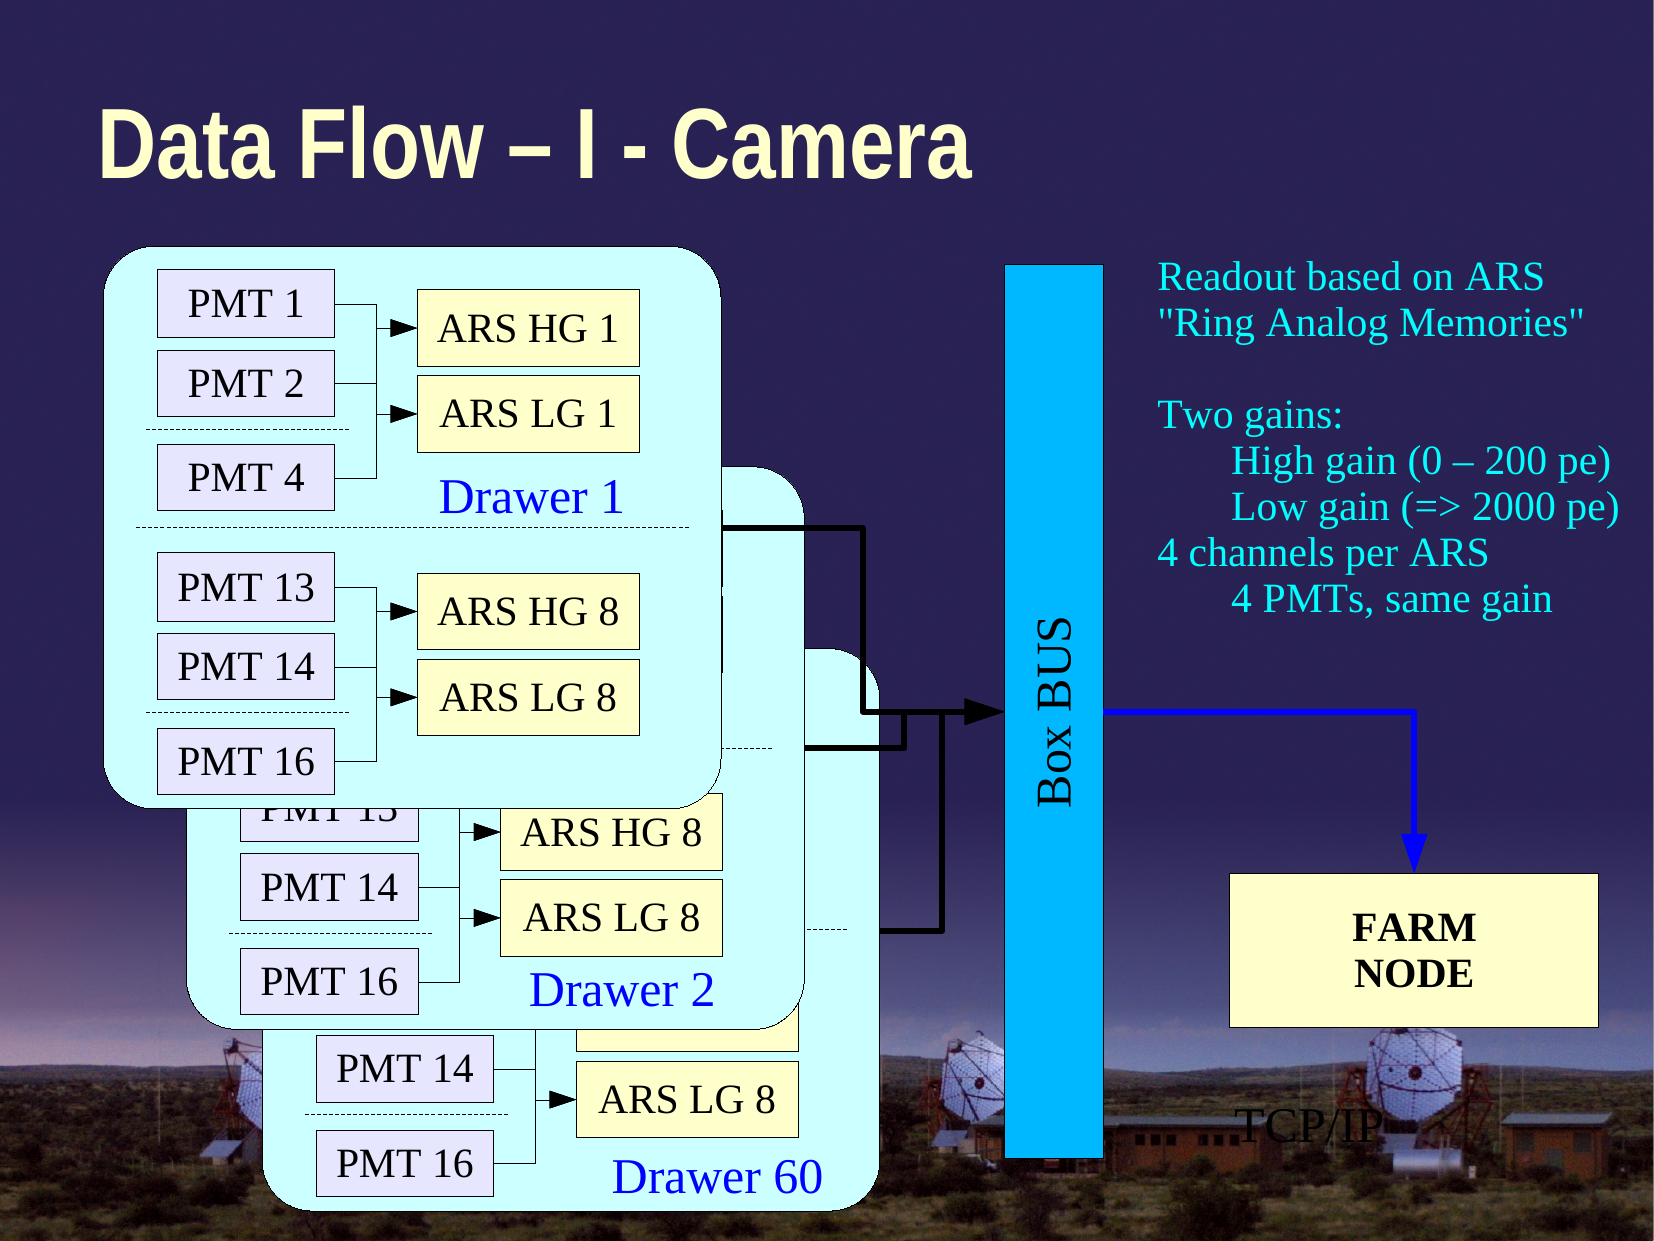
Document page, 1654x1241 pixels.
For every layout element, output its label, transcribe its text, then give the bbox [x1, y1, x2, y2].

text_box [866, 664, 880, 709]
text_box ARS LG 1 [417, 375, 640, 453]
text_box PMT 13 [157, 552, 335, 622]
text_box PMT 16 [157, 728, 335, 795]
text_box [103, 246, 880, 1212]
text_box ARS LG 8 [576, 1061, 799, 1138]
text_box Drawer 1 [432, 460, 632, 533]
text_box PMT 14 [240, 853, 419, 921]
text_box PMT 2 [157, 350, 335, 417]
text_box PMT 16 [240, 948, 419, 1015]
text_box ARS LG 8 [500, 879, 723, 957]
text_box PMT 16 [316, 1130, 494, 1197]
text_box ARS HG 8 [500, 793, 723, 871]
text_box Drawer 60 [605, 1140, 831, 1213]
text_box Drawer 2 [523, 954, 723, 1027]
picture [0, 0, 1654, 1241]
text_box Readout based on ARS "Ring Analog Memories" Two gains: High gain (0 – 200 pe) Low gain (=> 2000 pe) 4 channels per ARS 4 PMTs, same gain [1151, 231, 1625, 644]
text_box PMT 14 [316, 1035, 494, 1103]
text_box PMT 14 [157, 633, 335, 700]
title Data Flow – I - Camera [82, 49, 1571, 257]
text_box PMT 4 [157, 444, 335, 511]
text_box ARS LG 8 [417, 659, 640, 736]
text_box ARS HG 8 [576, 1004, 799, 1052]
text_box FARM NODE [1229, 873, 1599, 1028]
text_box PMT 13 [240, 809, 419, 842]
text_box PMT 1 [157, 269, 335, 338]
text_box ARS HG 1 [417, 289, 640, 367]
text_box TCP/IP [1228, 1090, 1391, 1163]
text_box Box BUS [1004, 264, 1104, 1159]
text_box ARS HG 8 [417, 573, 640, 650]
